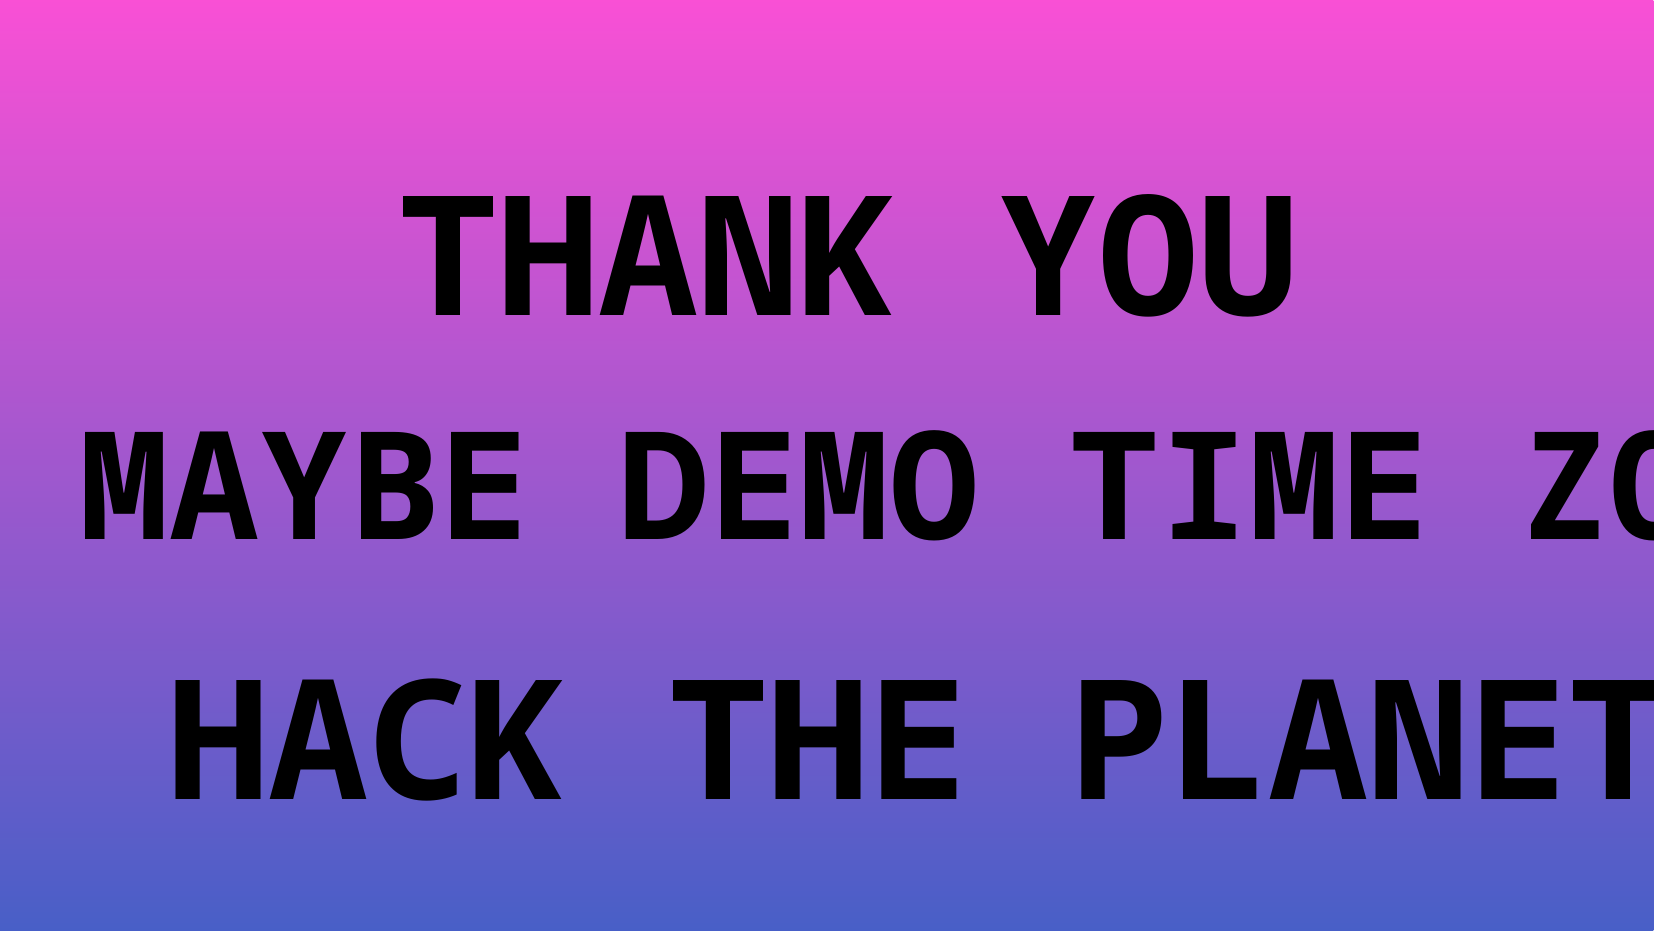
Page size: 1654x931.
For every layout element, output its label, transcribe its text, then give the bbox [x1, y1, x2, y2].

text_box MAYBE DEMO TIME ZOMG [64, 372, 1595, 539]
text_box THANK YOU [383, 129, 1165, 313]
text_box HACK THE PLANET [153, 614, 1436, 798]
